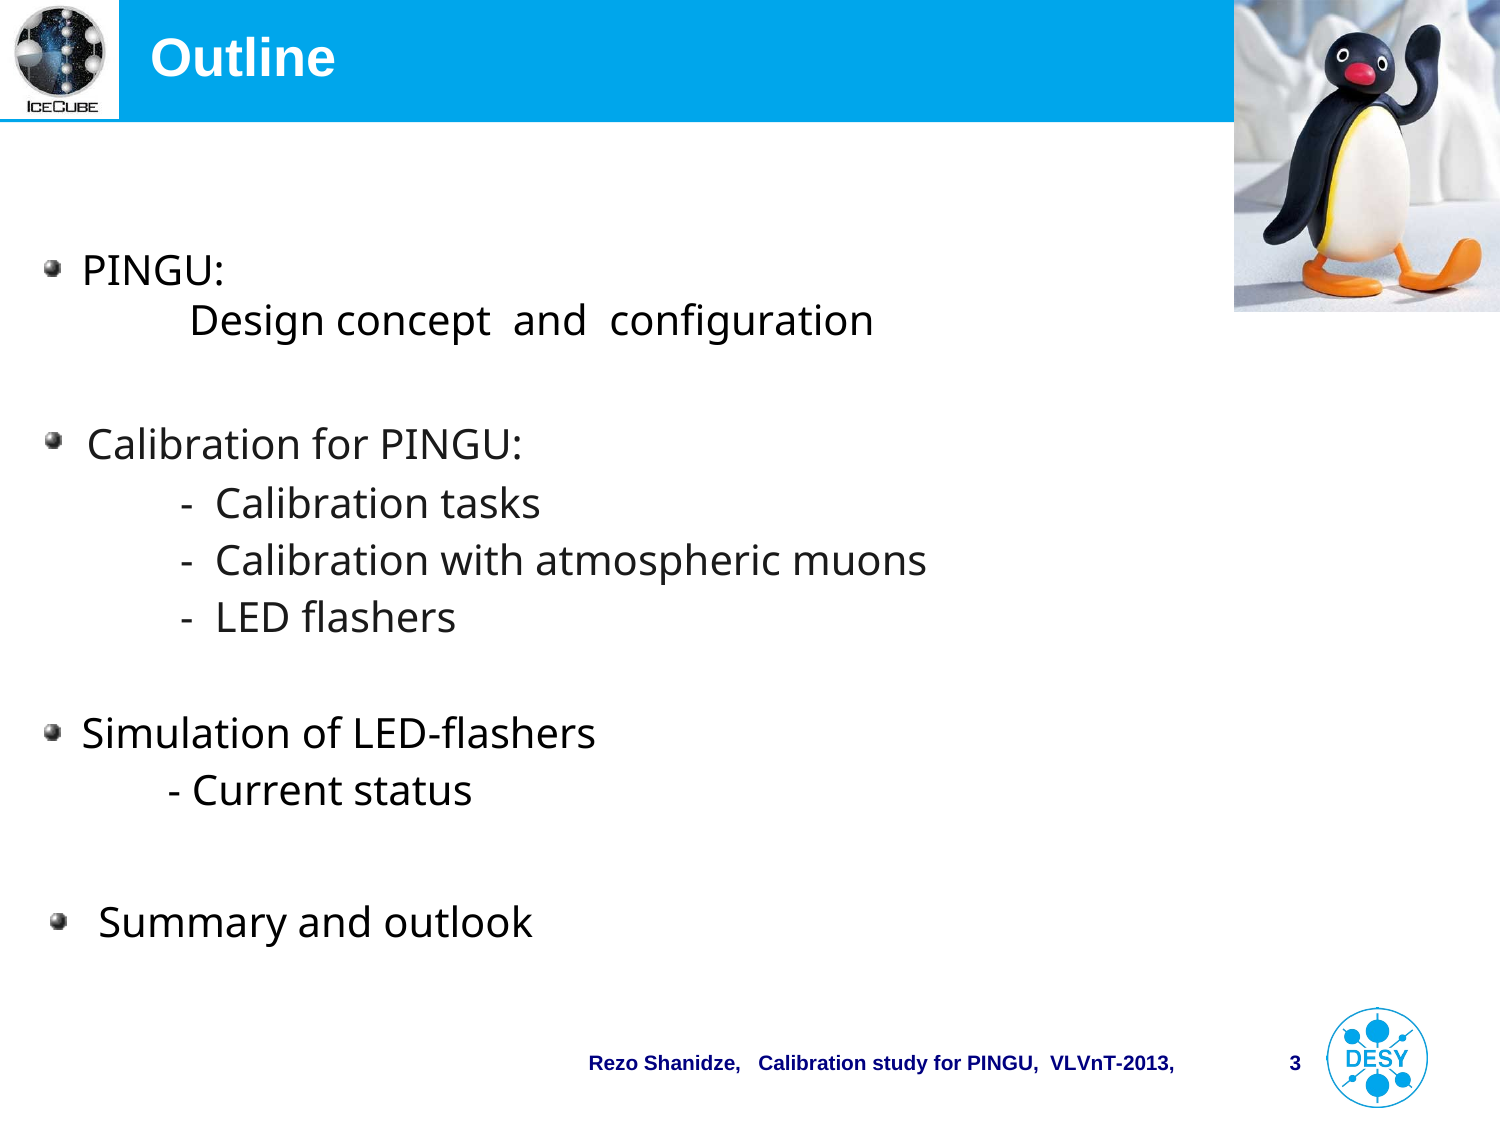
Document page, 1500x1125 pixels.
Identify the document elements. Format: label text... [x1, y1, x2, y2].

picture [44, 260, 61, 277]
picture [0, 0, 118, 118]
text_box Rezo Shanidze, Calibration study for PINGU, VLVnT-2013, 3 [590, 1033, 1300, 1094]
text_box PINGU: Design concept and configuration [29, 236, 1447, 352]
title Outline [150, 26, 839, 89]
text_box Summary and outlook [35, 885, 1152, 959]
text_box Simulation of LED-flashers - Current status [29, 696, 1152, 886]
picture [1326, 1007, 1428, 1108]
picture [1234, 0, 1500, 312]
text_box Calibration for PINGU: - Calibration tasks - Calibration with atmospheric muons - LED flashers [31, 401, 1447, 648]
